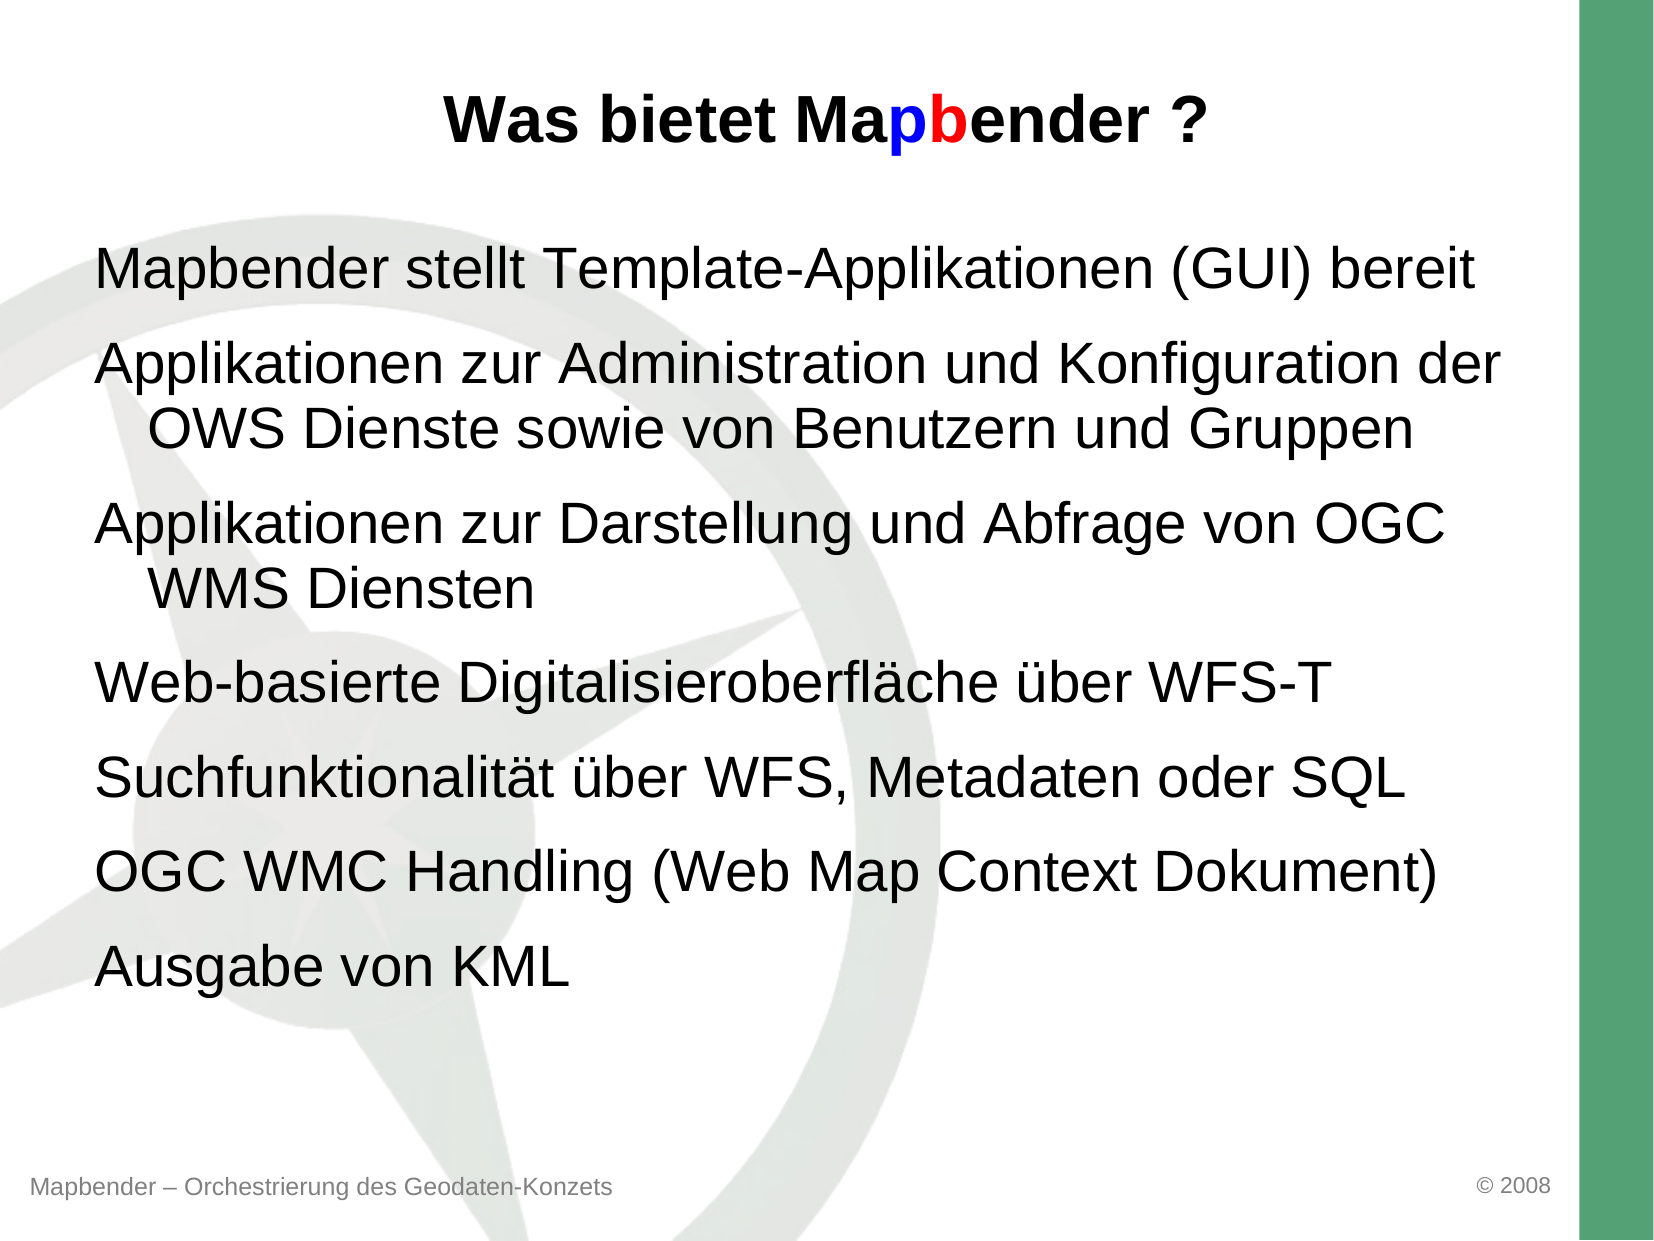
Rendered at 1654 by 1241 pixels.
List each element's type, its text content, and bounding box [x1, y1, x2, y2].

picture [0, 192, 1020, 1241]
list Mapbender stellt Template-Applikationen (GUI) bereit Applikationen zur Administration und Konfiguration der OWS Dienste sowie von Benutzern und Gruppen Applikationen zur Darstellung und Abfrage von OGC WMS Diensten Web-basierte Digitalisieroberfläche über WFS-T Suchfunktionalität über WFS, Metadaten oder SQL OGC WMC Handling (Web Map Context Dokument) Ausgabe von KML [76, 236, 1565, 1067]
title Was bietet Mapbender ? [82, 31, 1571, 207]
